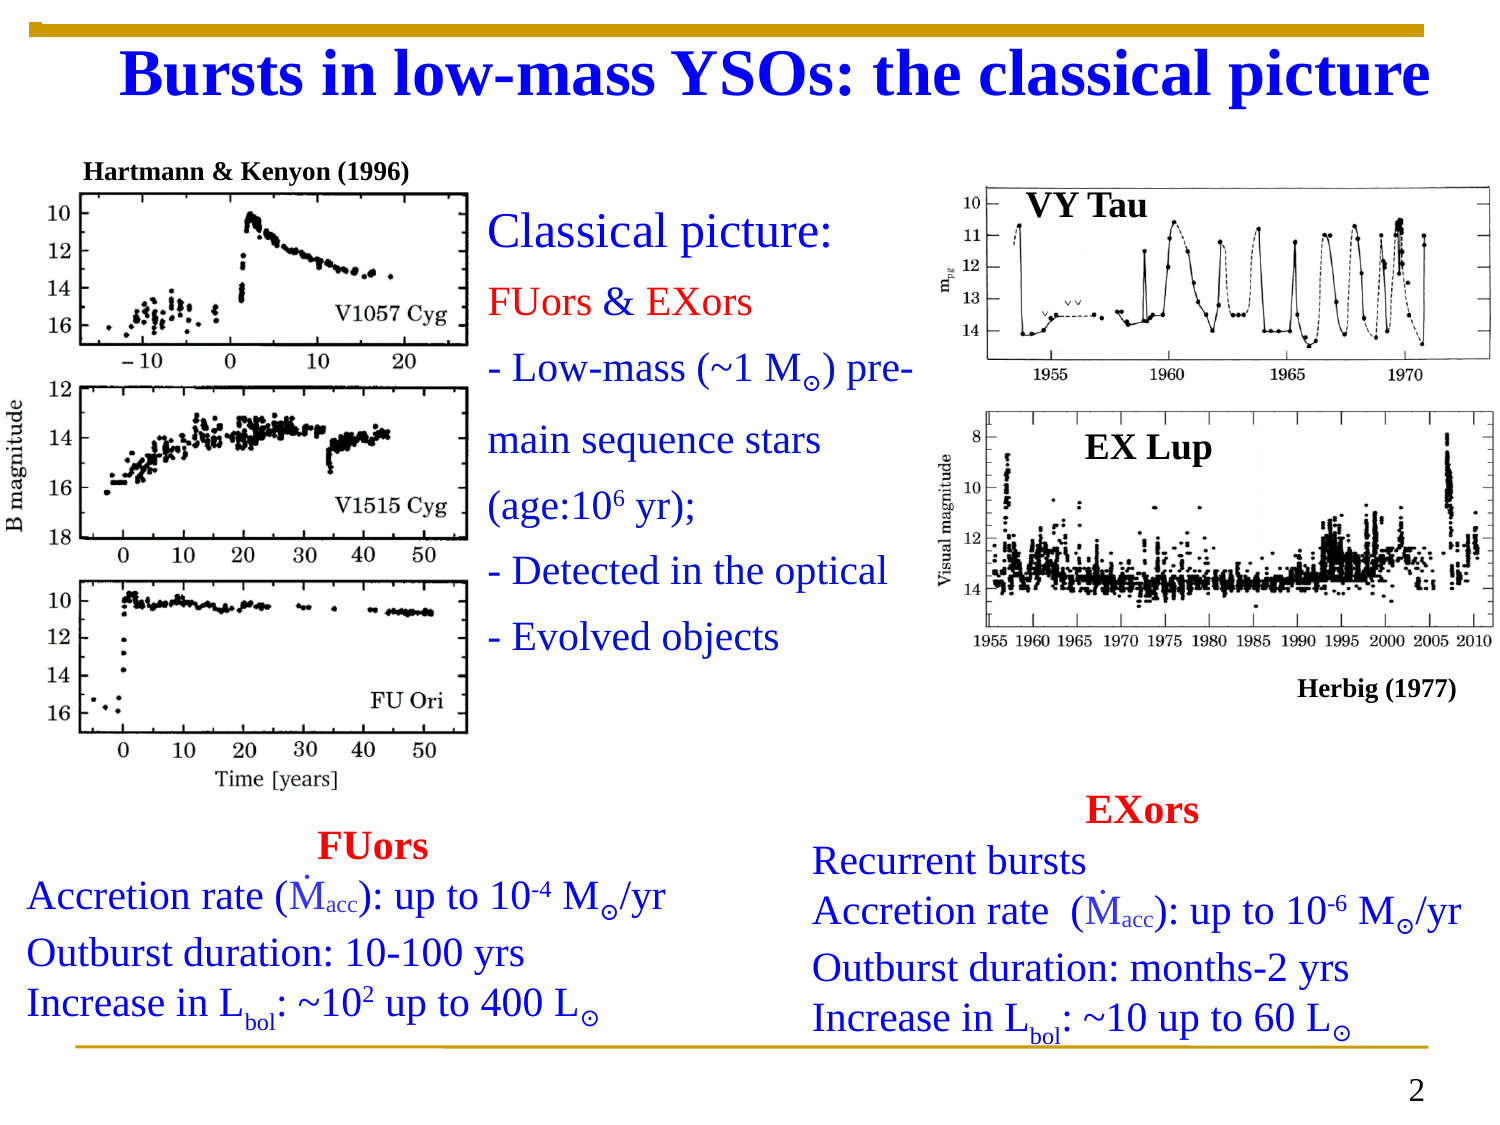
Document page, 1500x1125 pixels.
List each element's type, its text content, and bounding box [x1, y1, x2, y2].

text_box 21 Apr. 2021 [75, 1042, 425, 1121]
picture [930, 178, 1500, 663]
text_box Classical picture: FUors & EXors - Low-mass (~1 M⊙) pre- main sequence stars (age:106 yr); - Detected in the optical - Evolved objects [472, 190, 951, 722]
text_box <number> [1092, 1055, 1441, 1116]
text_box University of Hertfordshire [512, 1042, 989, 1121]
text_box EX Lup [1069, 414, 1228, 475]
text_box VY Tau [1010, 172, 1164, 233]
text_box Herbig (1977) [1282, 663, 1461, 706]
text_box Hartmann & Kenyon (1996) [68, 149, 487, 189]
text_box Bursts in low-mass YSOs: the classical picture [36, 20, 1449, 149]
text_box FUors Accretion rate (Ṁacc): up to 10-4 M⊙/yr Outburst duration: 10-100 yrs Increase in Lbol: ~102 up to 400 L⊙ [11, 810, 735, 1069]
picture [6, 190, 471, 792]
text_box EXors Recurrent bursts Accretion rate (Ṁacc): up to 10-6 M⊙/yr Outburst duration: months-2 yrs Increase in Lbol: ~10 up to 60 L⊙ [797, 774, 1488, 1054]
